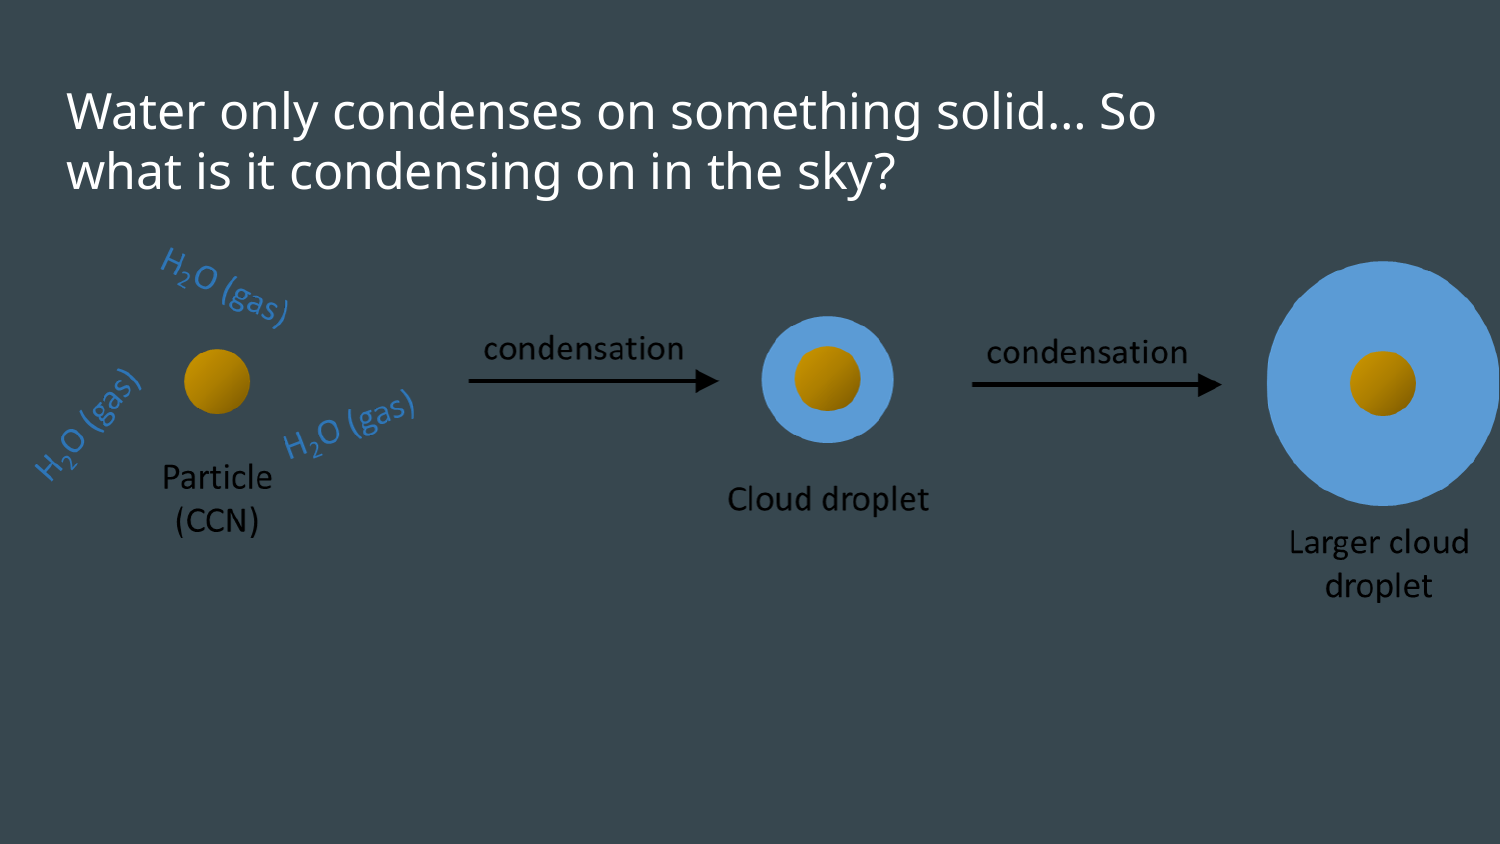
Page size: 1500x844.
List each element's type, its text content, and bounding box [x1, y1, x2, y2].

title Water only condenses on something solid… So what is it condensing on in the sky? [51, 91, 1281, 215]
picture [0, 215, 1500, 629]
